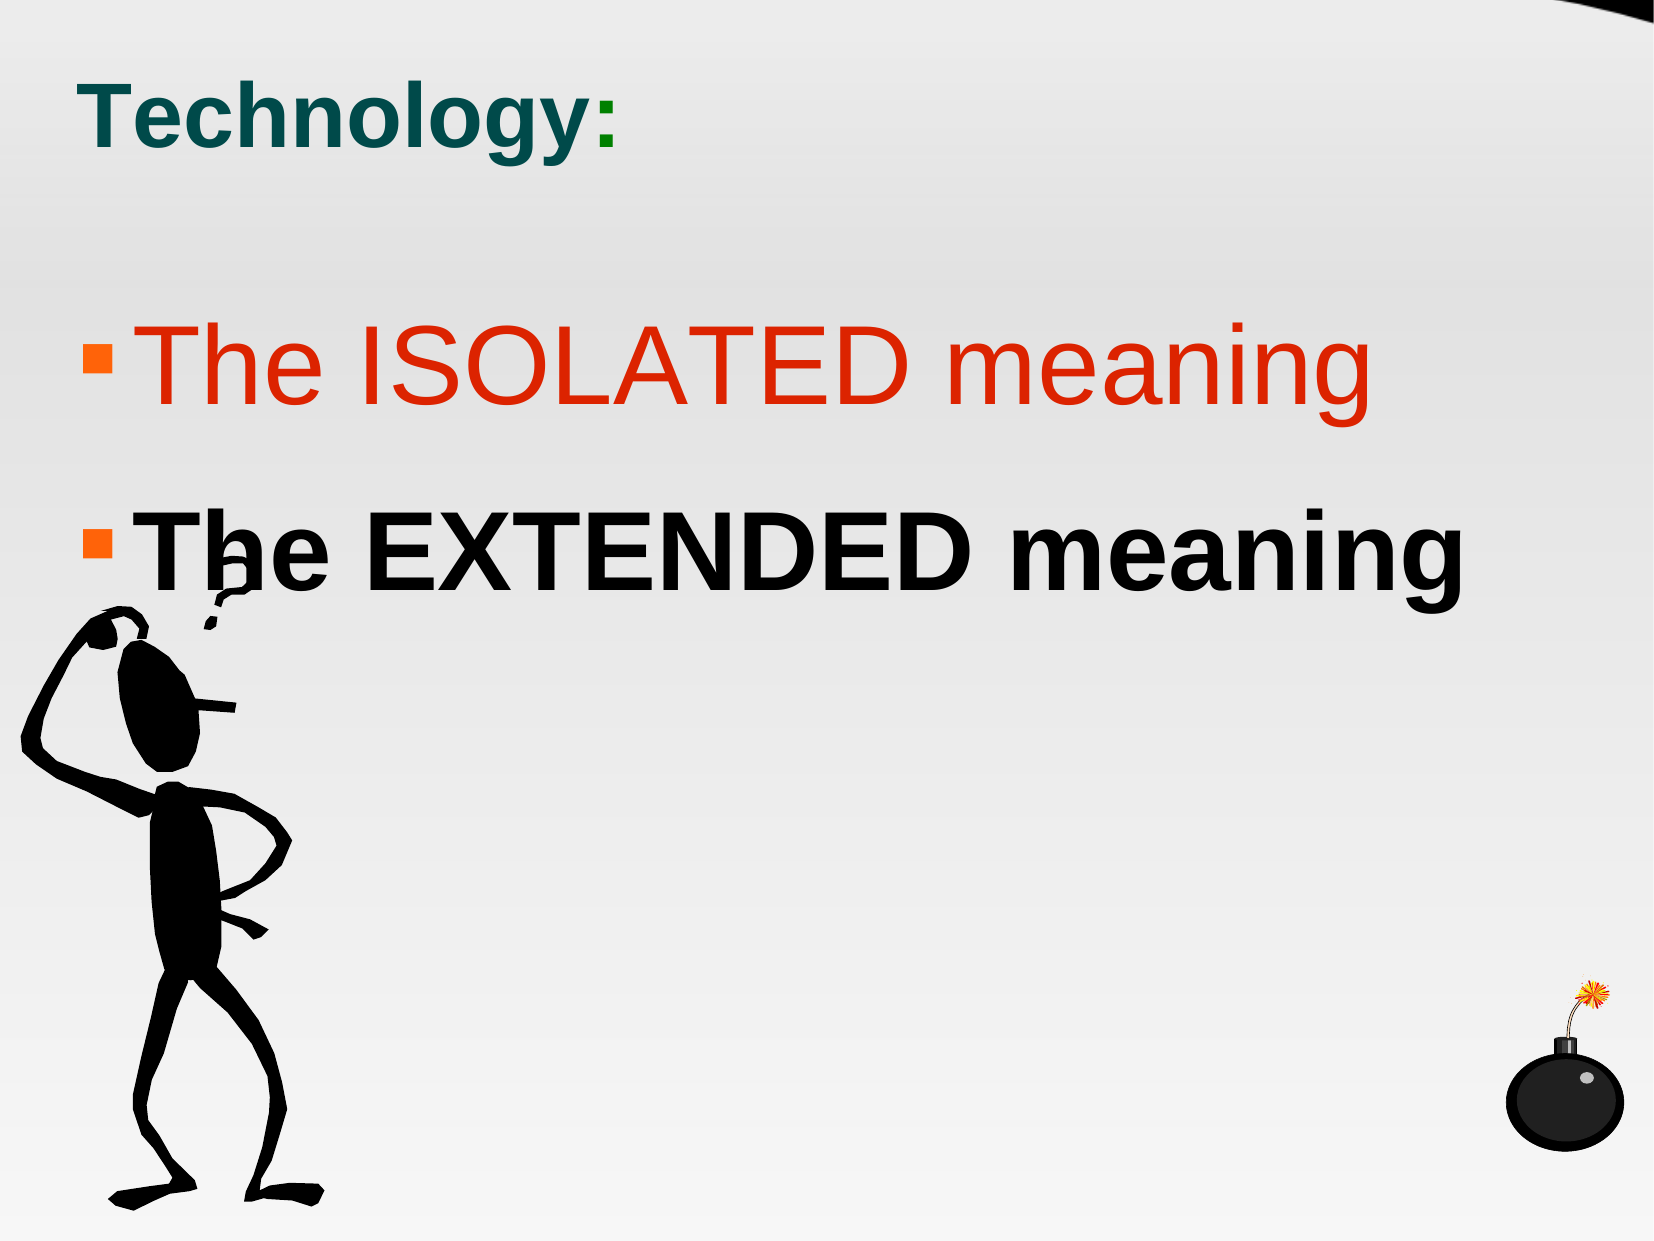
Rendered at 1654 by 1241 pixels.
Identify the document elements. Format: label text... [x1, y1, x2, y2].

list The ISOLATED meaning The EXTENDED meaning [46, 265, 1624, 709]
picture [0, 0, 1654, 1241]
title Technology: [76, 7, 886, 200]
